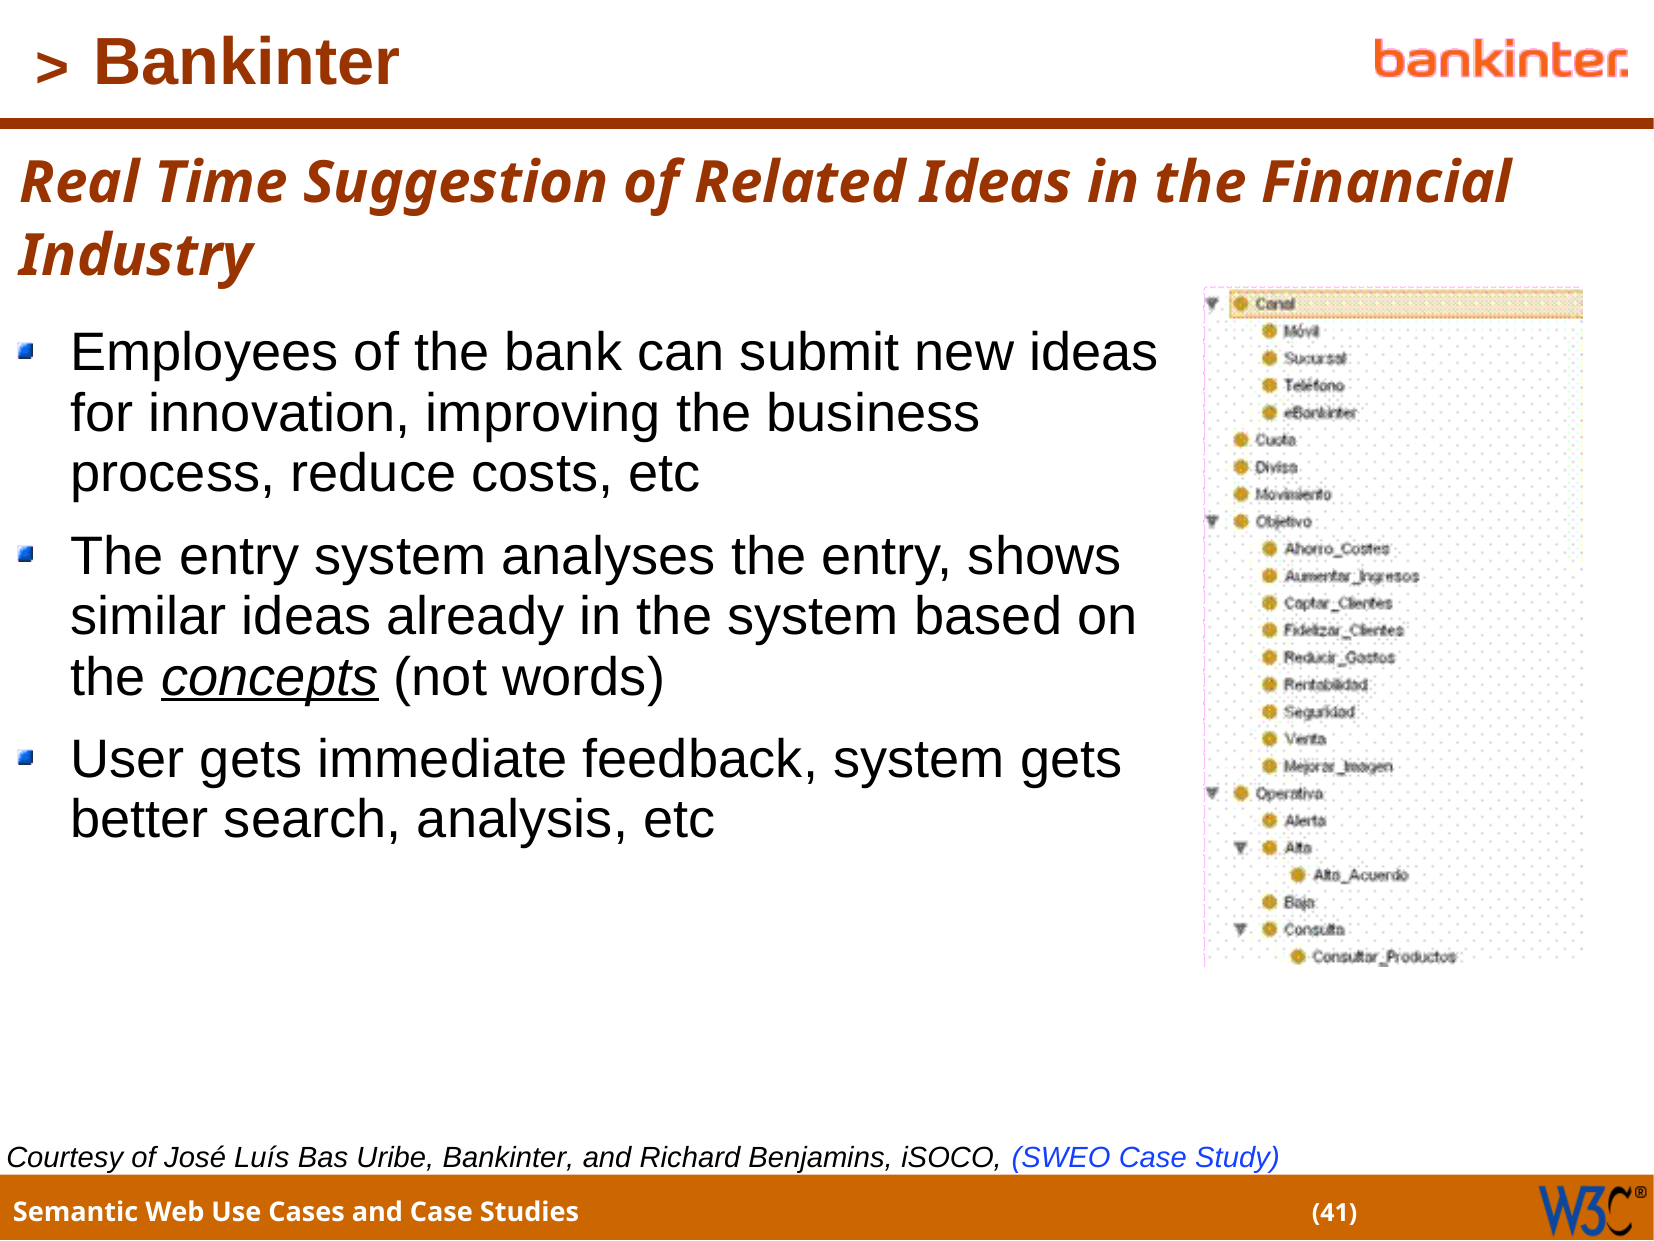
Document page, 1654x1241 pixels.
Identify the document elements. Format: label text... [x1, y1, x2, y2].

picture [1375, 36, 1628, 83]
picture [1535, 1183, 1651, 1240]
list Employees of the bank can submit new ideas for innovation, improving the business process, reduce costs, etc The entry system analyses the entry, shows similar ideas already in the system based on the concepts (not words) User gets immediate feedback, system gets better search, analysis, etc [0, 318, 1183, 1098]
text_box Courtesy of José Luís Bas Uribe, Bankinter, and Richard Benjamins, iSOCO, (SWEO Case Study) [6, 1139, 1281, 1173]
text_box Real Time Suggestion of Related Ideas in the Financial Industry [19, 141, 1561, 287]
picture [1203, 286, 1583, 967]
title Bankinter [93, 0, 1493, 124]
